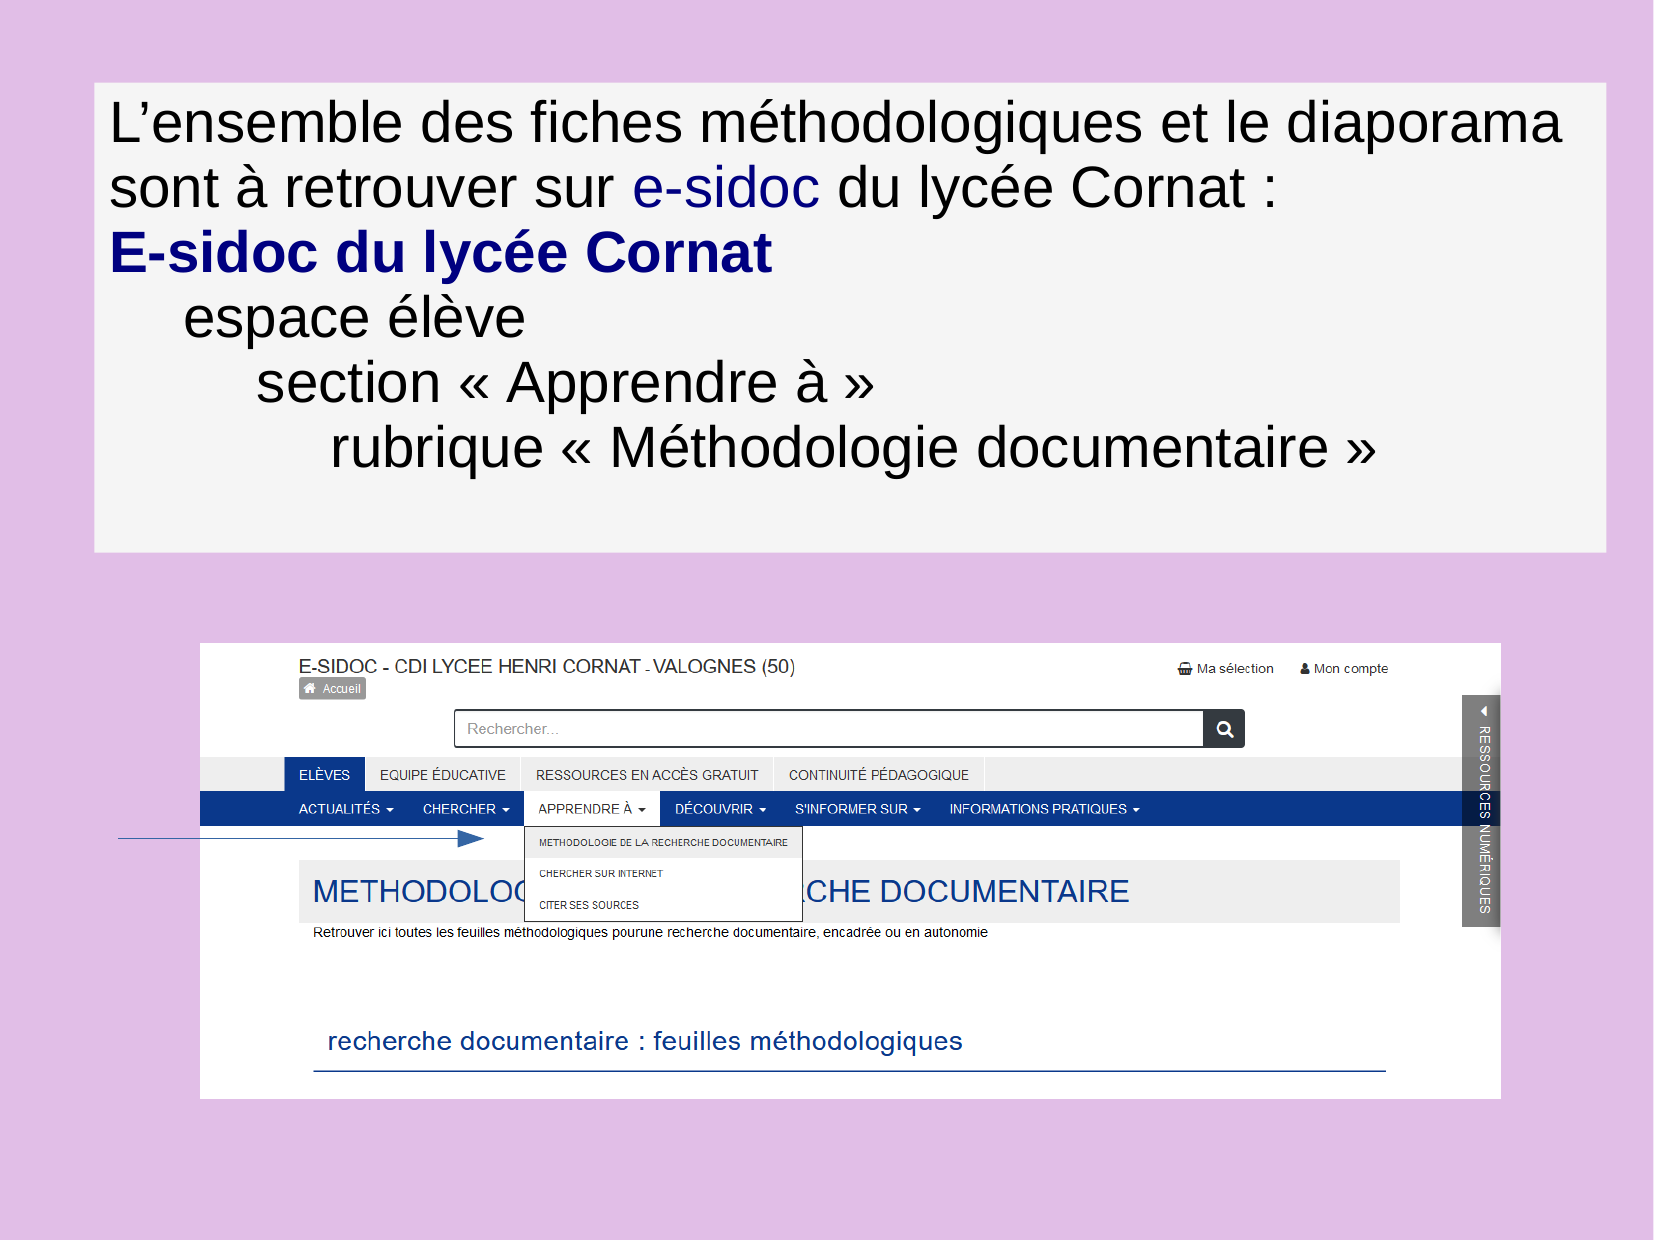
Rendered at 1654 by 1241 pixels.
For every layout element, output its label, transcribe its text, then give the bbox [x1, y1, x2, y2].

picture [200, 643, 1501, 1099]
text_box L’ensemble des fiches méthodologiques et le diaporama sont à retrouver sur e-sidoc du lycée Cornat : E-sidoc du lycée Cornat espace élève section « Apprendre à » rubrique « Méthodologie documentaire » [94, 82, 1607, 553]
